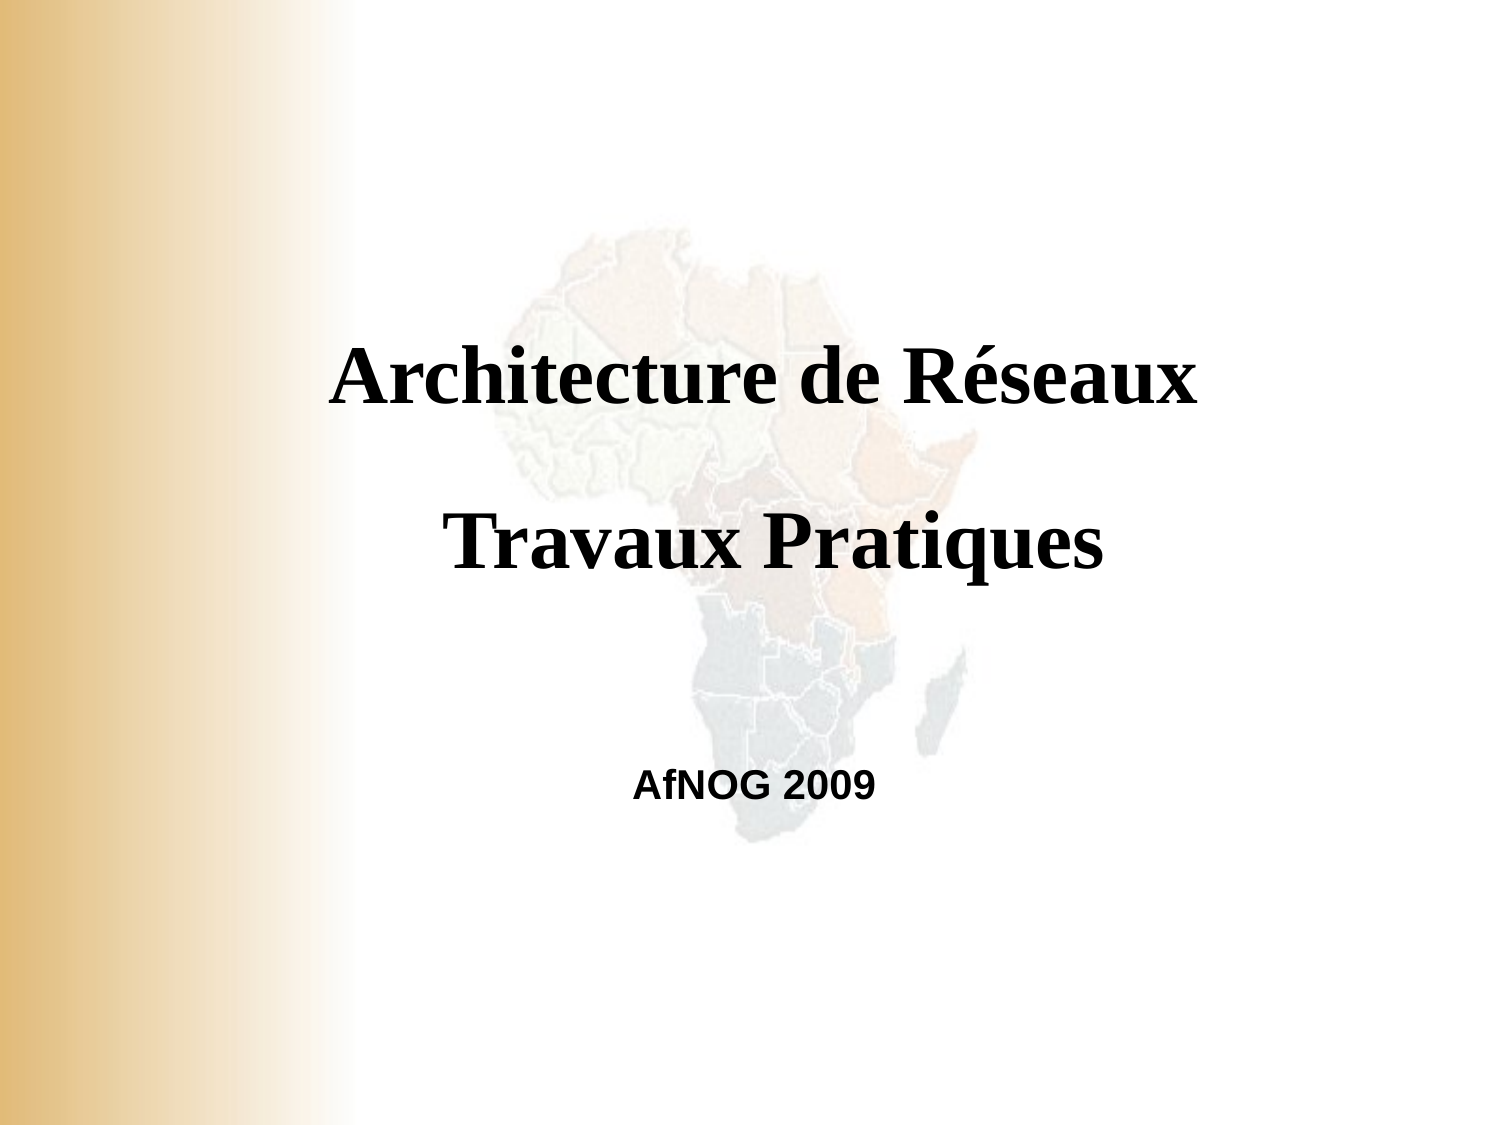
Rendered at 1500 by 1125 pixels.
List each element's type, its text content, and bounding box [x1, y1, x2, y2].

title Architecture de Réseaux Travaux Pratiques [134, 244, 1415, 678]
subtitle AfNOG 2009 [69, 687, 1439, 817]
picture [0, 0, 1500, 1125]
